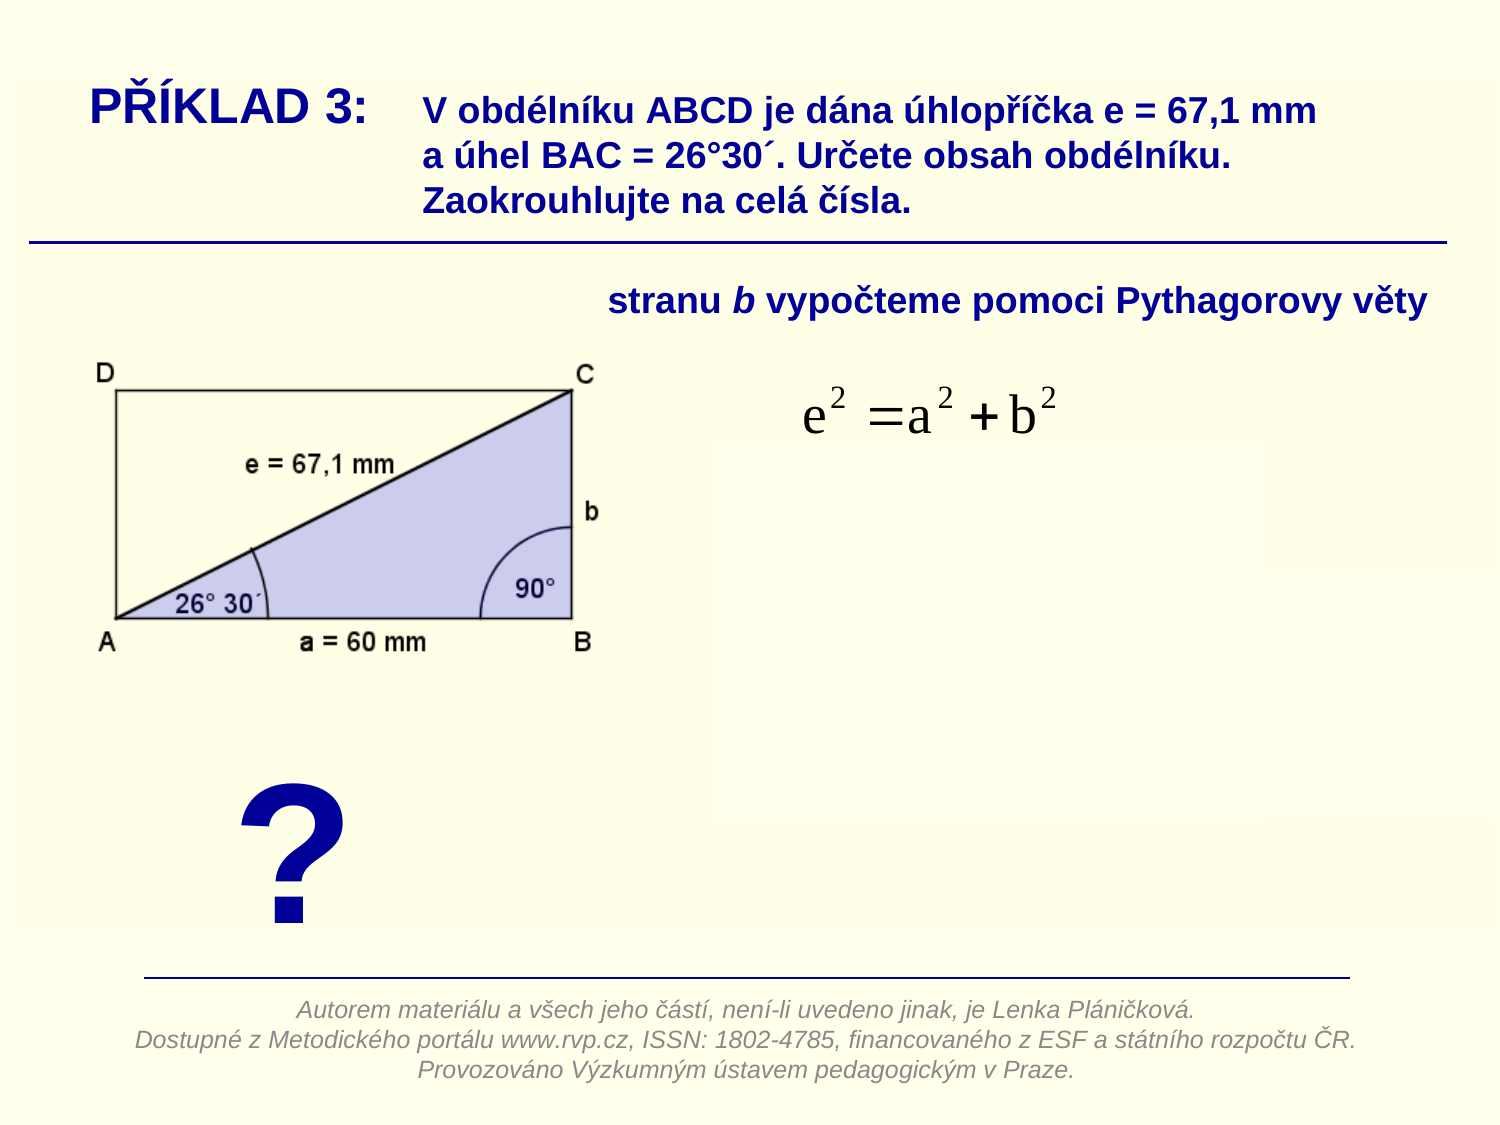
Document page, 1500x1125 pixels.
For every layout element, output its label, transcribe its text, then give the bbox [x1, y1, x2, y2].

text_box ? [218, 715, 384, 972]
picture [17, 80, 1500, 928]
text_box V obdélníku ABCD je dána úhlopříčka e = 67,1 mm a úhel BAC = 26°30´. Určete obsah obdélníku. Zaokrouhlujte na celá čísla. [407, 78, 1424, 229]
text_box Autorem materiálu a všech jeho částí, není-li uvedeno jinak, je Lenka Pláničková. Dostupné z Metodického portálu www.rvp.cz, ISSN: 1802-4785, financovaného z ESF a státního rozpočtu ČR. Provozováno Výzkumným ústavem pedagogickým v Praze. [40, 997, 1454, 1080]
title PŘÍKLAD 3: [73, 55, 386, 151]
text_box stranu b vypočteme pomoci Pythagorovy věty [592, 268, 1500, 330]
chart [790, 371, 1270, 568]
